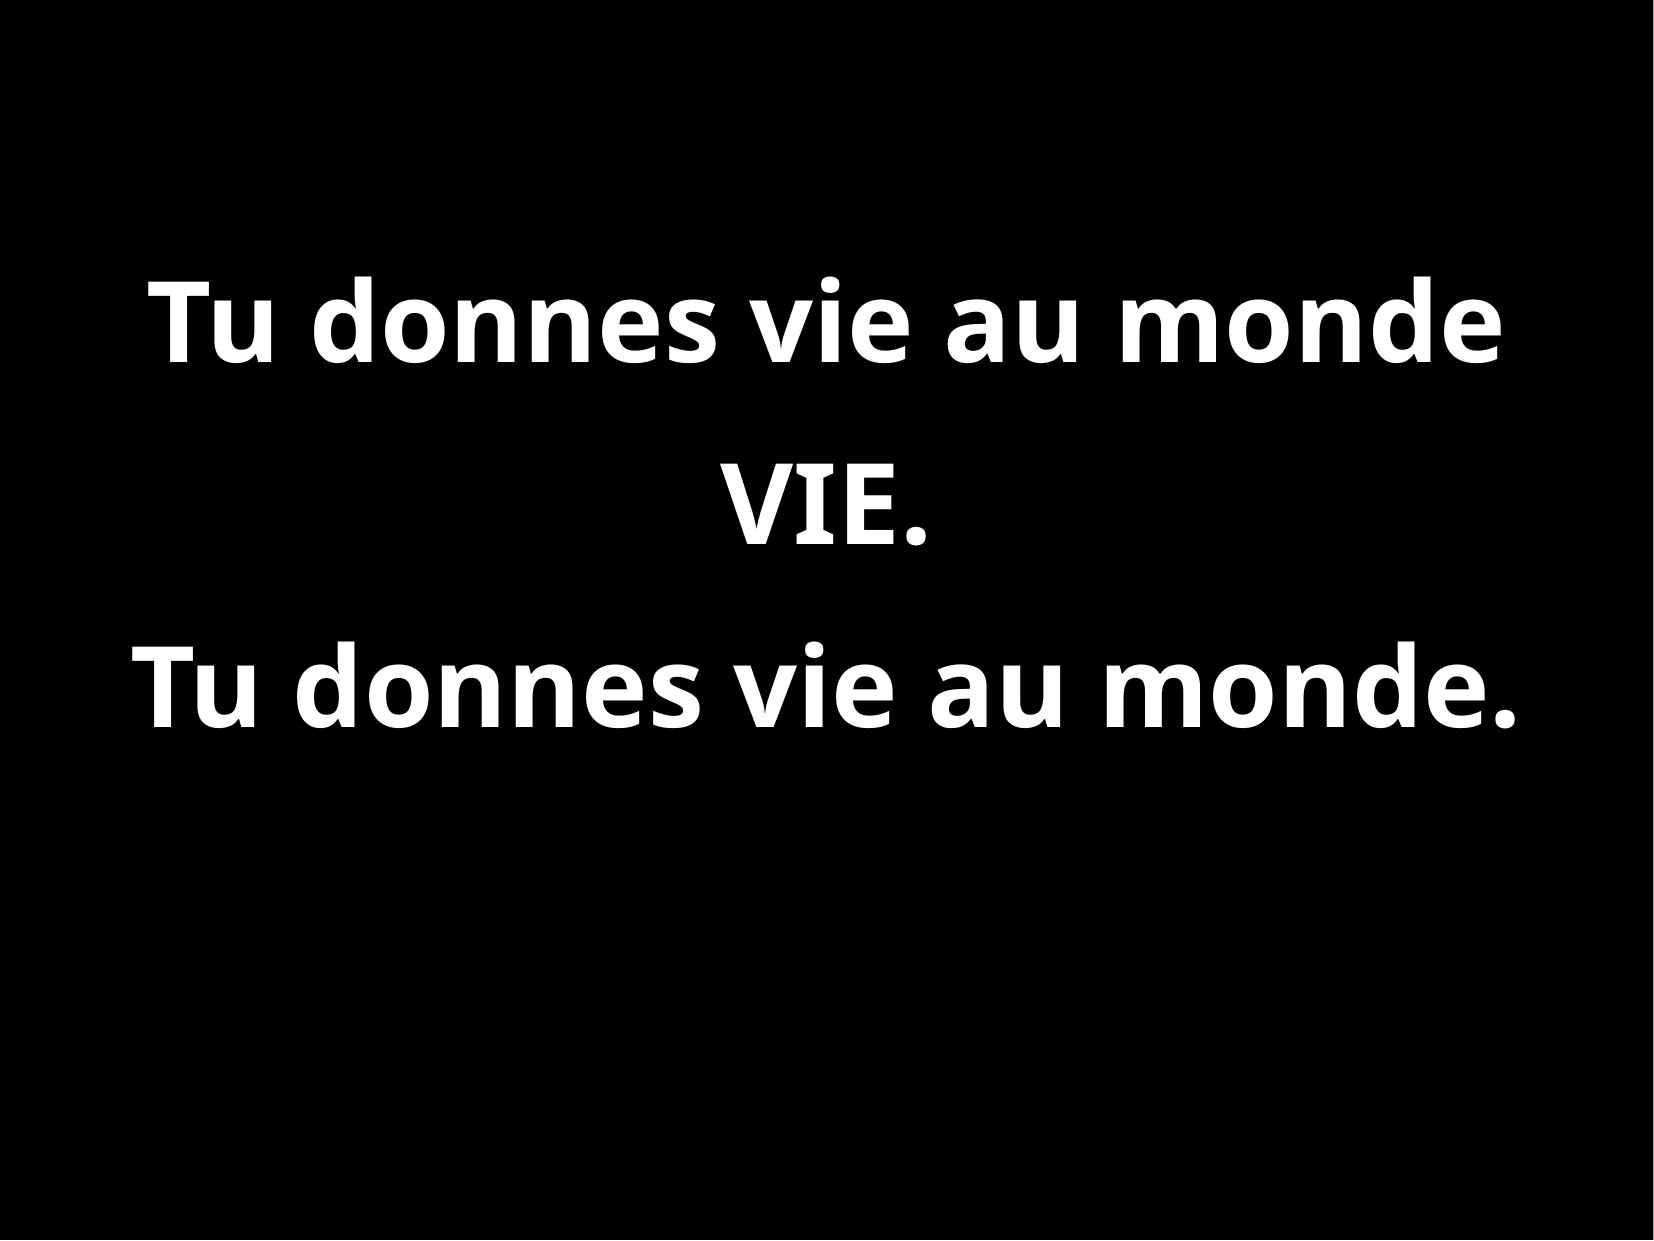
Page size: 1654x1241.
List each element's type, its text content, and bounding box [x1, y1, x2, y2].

list Tu donnes vie au monde VIE. Tu donnes vie au monde. [82, 59, 1571, 1118]
